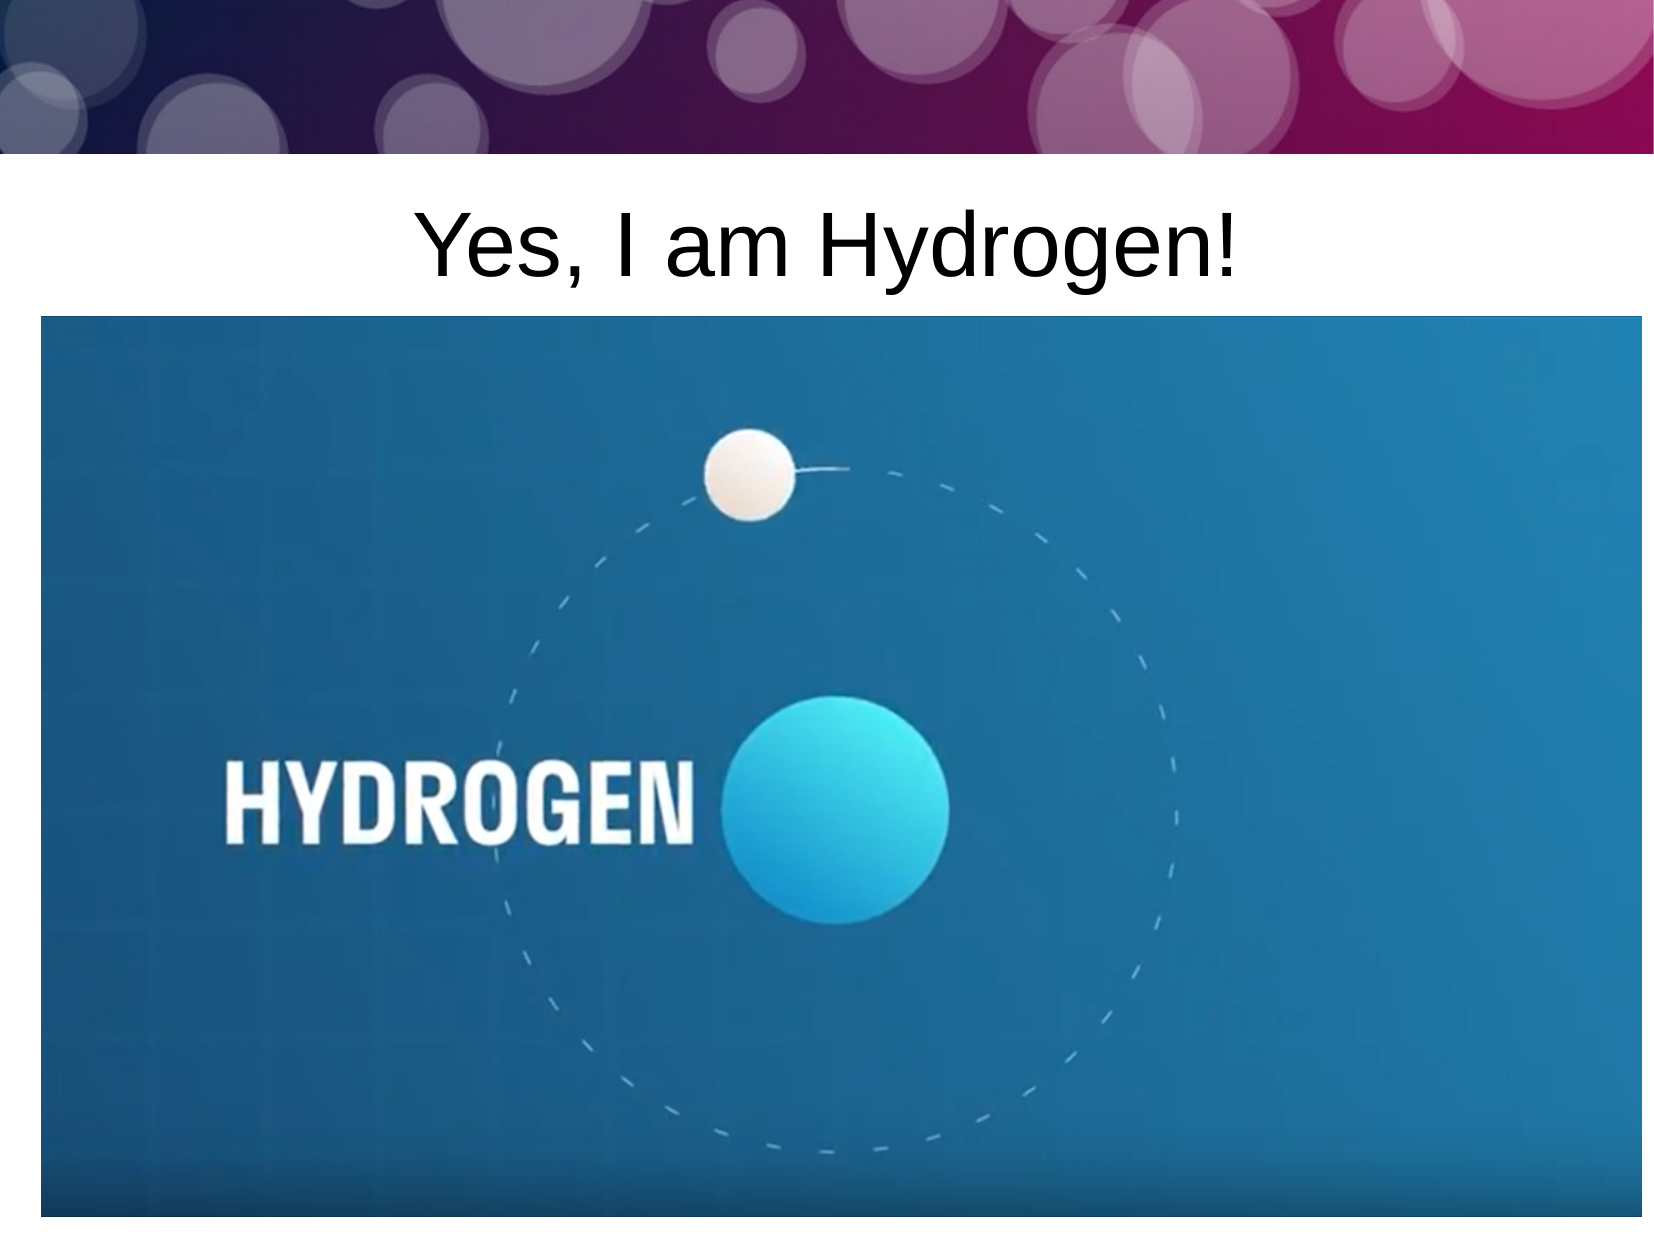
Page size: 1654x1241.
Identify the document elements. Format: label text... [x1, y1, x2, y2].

title Yes, I am Hydrogen! [82, 159, 1571, 316]
picture [41, 316, 1642, 1217]
picture [0, 0, 1654, 154]
